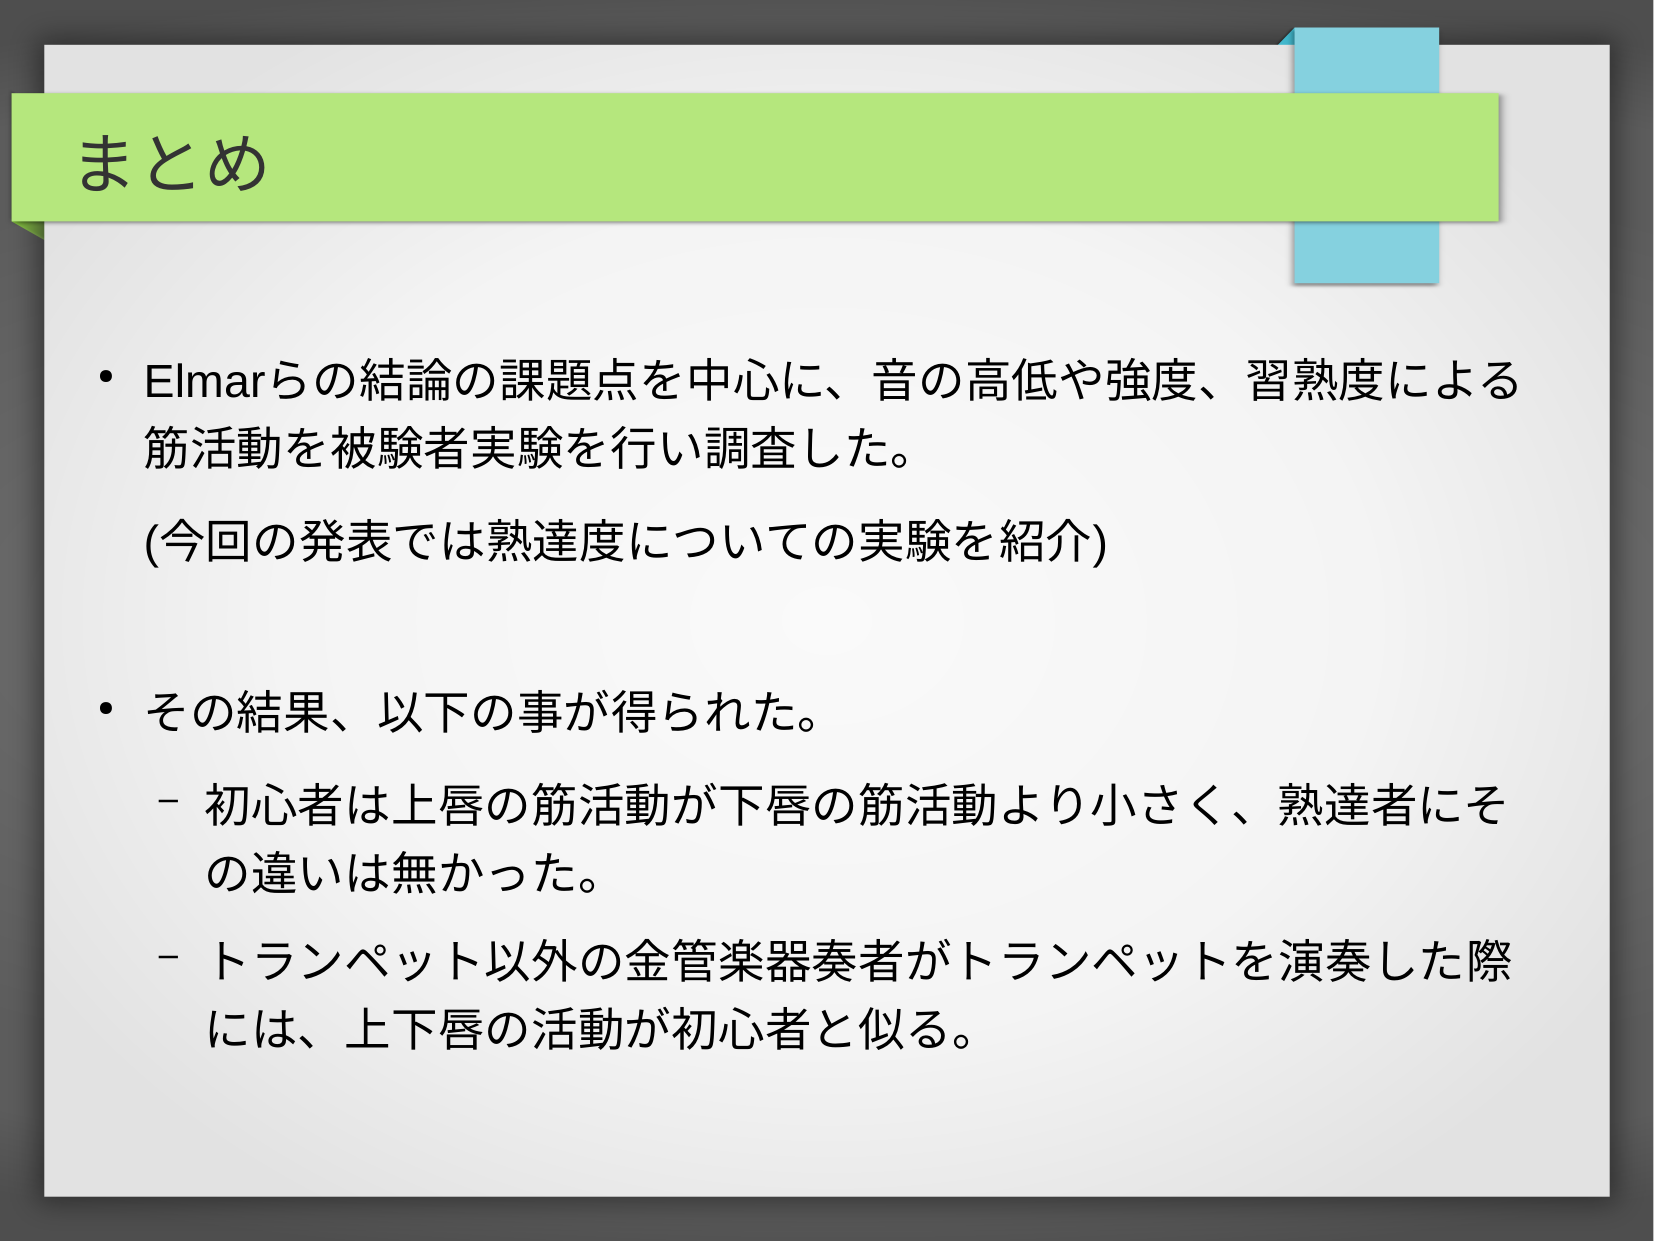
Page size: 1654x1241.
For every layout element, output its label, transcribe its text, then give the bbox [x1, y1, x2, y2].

title まとめ [70, 106, 1229, 213]
list Elmarらの結論の課題点を中心に、音の高低や強度、習熟度による筋活動を被験者実験を行い調査した。 (今回の発表では熟達度についての実験を紹介) その結果、以下の事が得られた。 初心者は上唇の筋活動が下唇の筋活動より小さく、熟達者にその違いは無かった。 トランペット以外の金管楽器奏者がトランペットを演奏した際には、上下唇の活動が初心者と似る。 [82, 343, 1538, 1063]
picture [0, 0, 1654, 1241]
